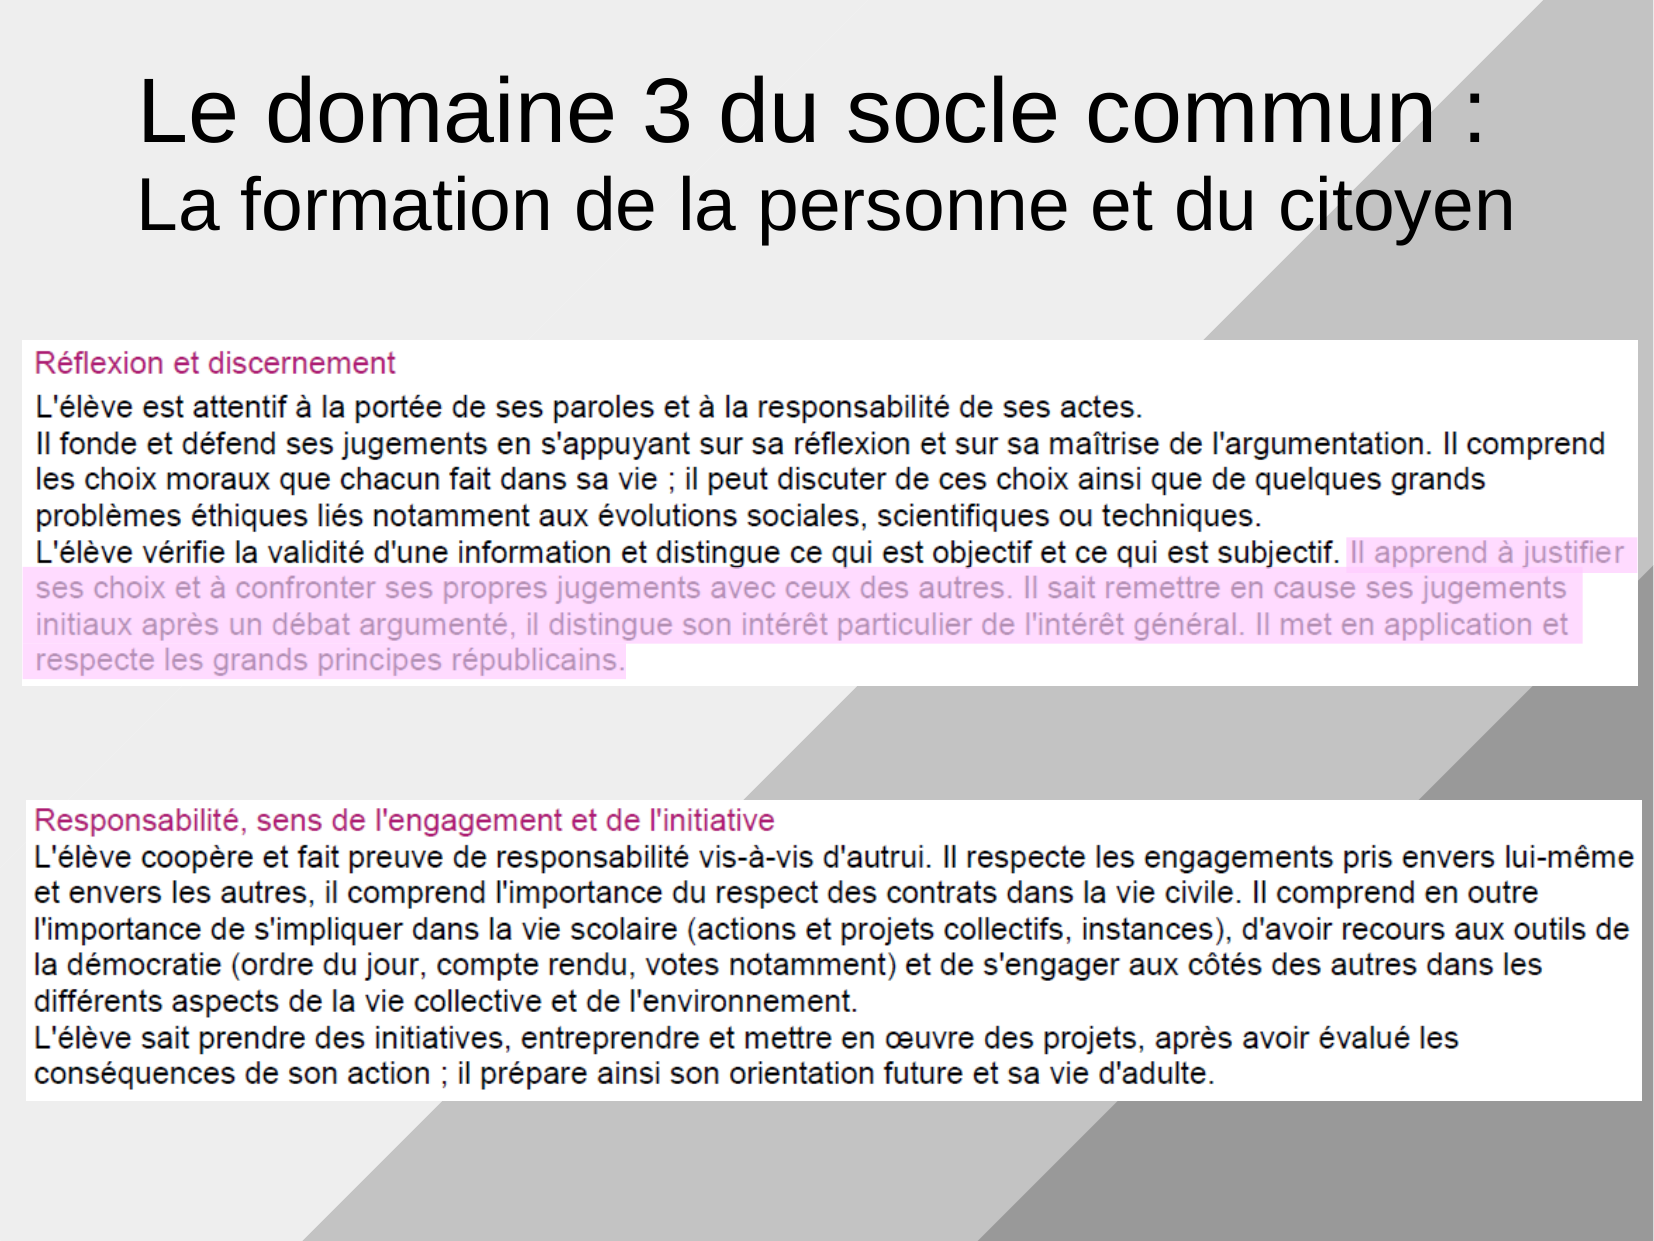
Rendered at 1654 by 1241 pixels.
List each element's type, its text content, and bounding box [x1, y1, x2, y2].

picture [22, 573, 1638, 686]
picture [26, 800, 1642, 1101]
text_box [22, 537, 1638, 680]
title Le domaine 3 du socle commun : La formation de la personne et du citoyen [82, 49, 1571, 257]
picture [22, 340, 1638, 566]
